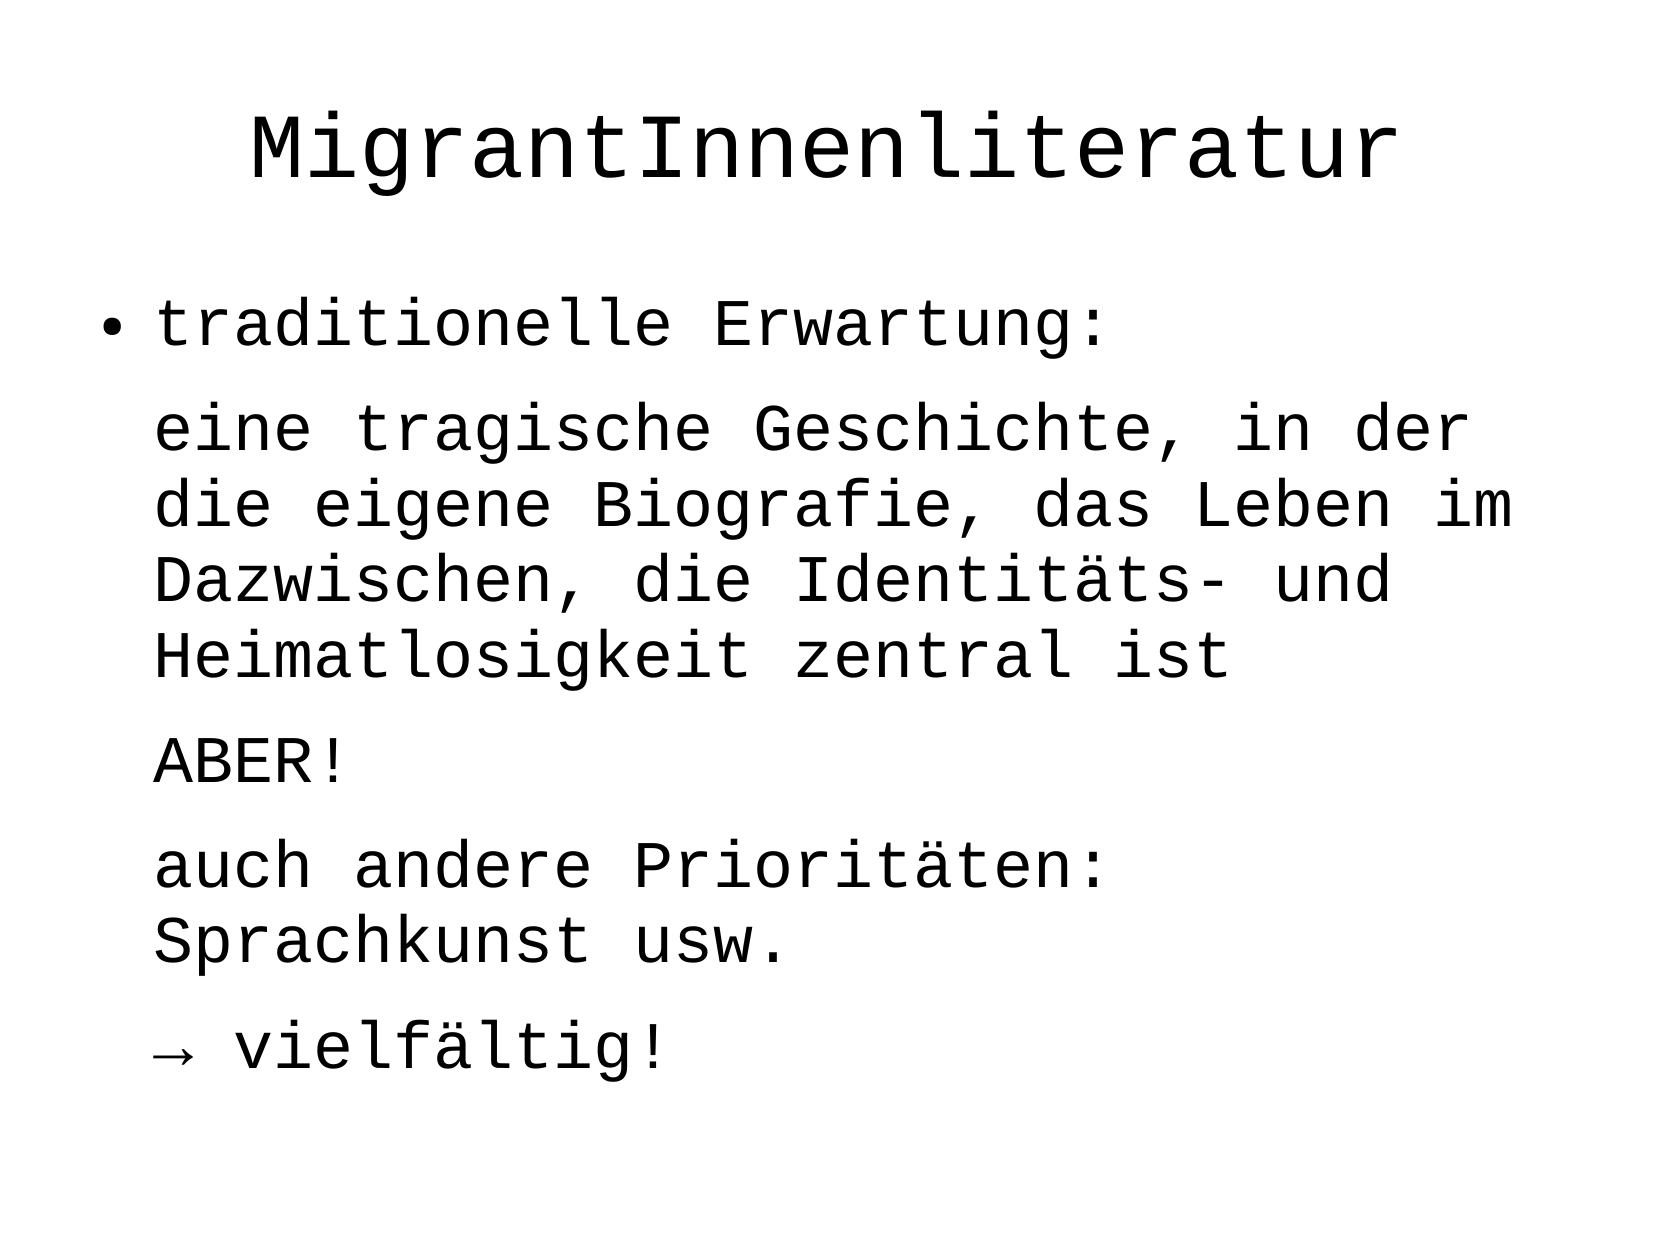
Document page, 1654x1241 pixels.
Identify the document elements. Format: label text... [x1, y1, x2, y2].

title MigrantInnenliteratur [82, 49, 1571, 257]
list traditionelle Erwartung: eine tragische Geschichte, in der die eigene Biografie, das Leben im Dazwischen, die Identitäts- und Heimatlosigkeit zentral ist ABER! auch andere Prioritäten: Sprachkunst usw. → vielfältig! [82, 290, 1571, 1109]
